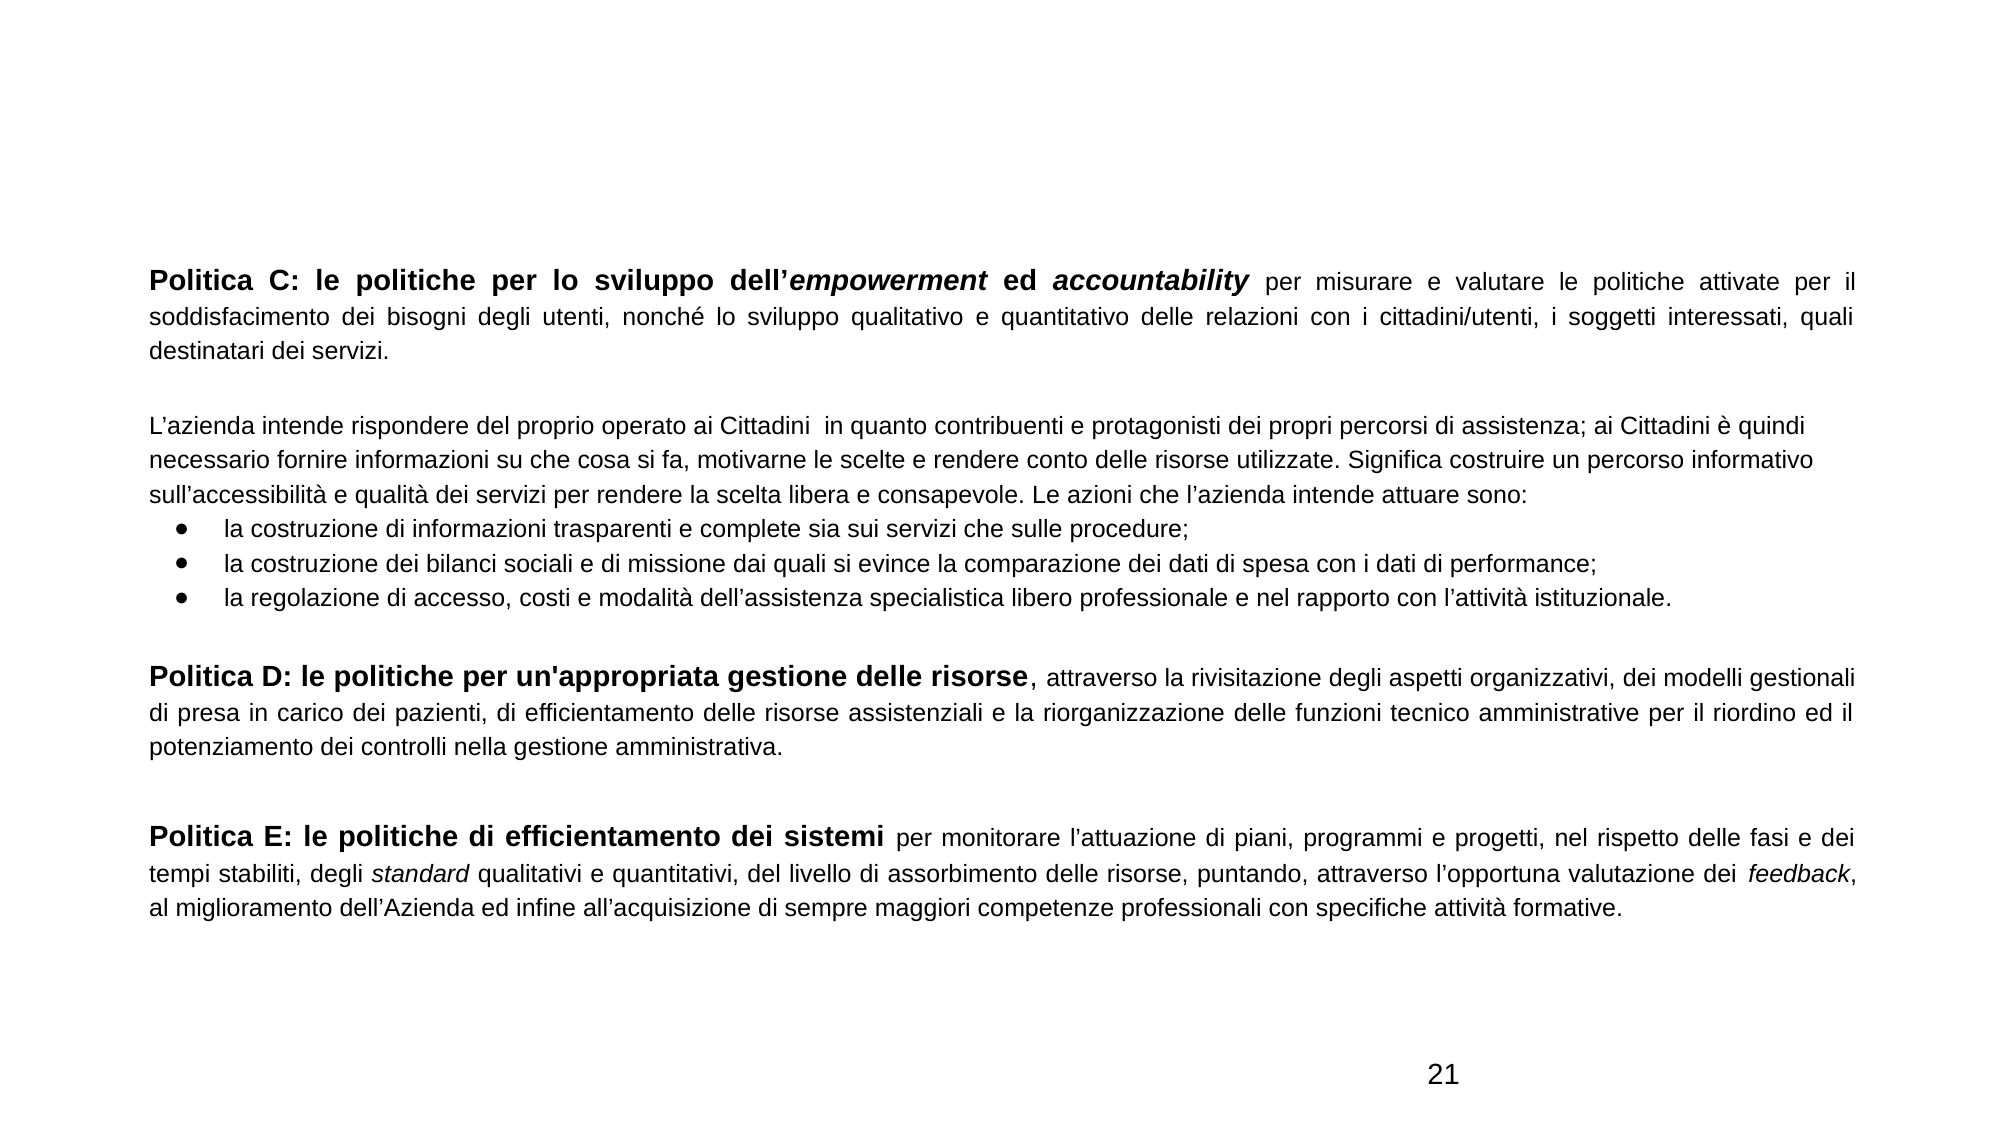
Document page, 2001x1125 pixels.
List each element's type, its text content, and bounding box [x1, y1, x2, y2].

text_box Politica C: le politiche per lo sviluppo dell’empowerment ed accountability per misurare e valutare le politiche attivate per il soddisfacimento dei bisogni degli utenti, nonché lo sviluppo qualitativo e quantitativo delle relazioni con i cittadini/utenti, i soggetti interessati, quali destinatari dei servizi. L’azienda intende rispondere del proprio operato ai Cittadini in quanto contribuenti e protagonisti dei propri percorsi di assistenza; ai Cittadini è quindi necessario fornire informazioni su che cosa si fa, motivarne le scelte e rendere conto delle risorse utilizzate. Significa costruire un percorso informativo sull’accessibilità e qualità dei servizi per rendere la scelta libera e consapevole. Le azioni che l’azienda intende attuare sono: la costruzione di informazioni trasparenti e complete sia sui servizi che sulle procedure; la costruzione dei bilanci sociali e di missione dai quali si evince la comparazione dei dati di spesa con i dati di performance; la regolazione di accesso, costi e modalità dell’assistenza specialistica libero professionale e nel rapporto con l’attività istituzionale. Politica D: le politiche per un'appropriata gestione delle risorse, attraverso la rivisitazione degli aspetti organizzativi, dei modelli gestionali di presa in carico dei pazienti, di efficientamento delle risorse assistenziali e la riorganizzazione delle funzioni tecnico amministrative per il riordino ed il potenziamento dei controlli nella gestione amministrativa. Politica E: le politiche di efficientamento dei sistemi per monitorare l’attuazione di piani, programmi e progetti, nel rispetto delle fasi e dei tempi stabiliti, degli standard qualitativi e quantitativi, del livello di assorbimento delle risorse, puntando, attraverso l’opportuna valutazione dei feedback, al miglioramento dell’Azienda ed infine all’acquisizione di sempre maggiori competenze professionali con specifiche attività formative. [134, 248, 1873, 1051]
slide_number <numero> [1412, 1042, 1863, 1103]
